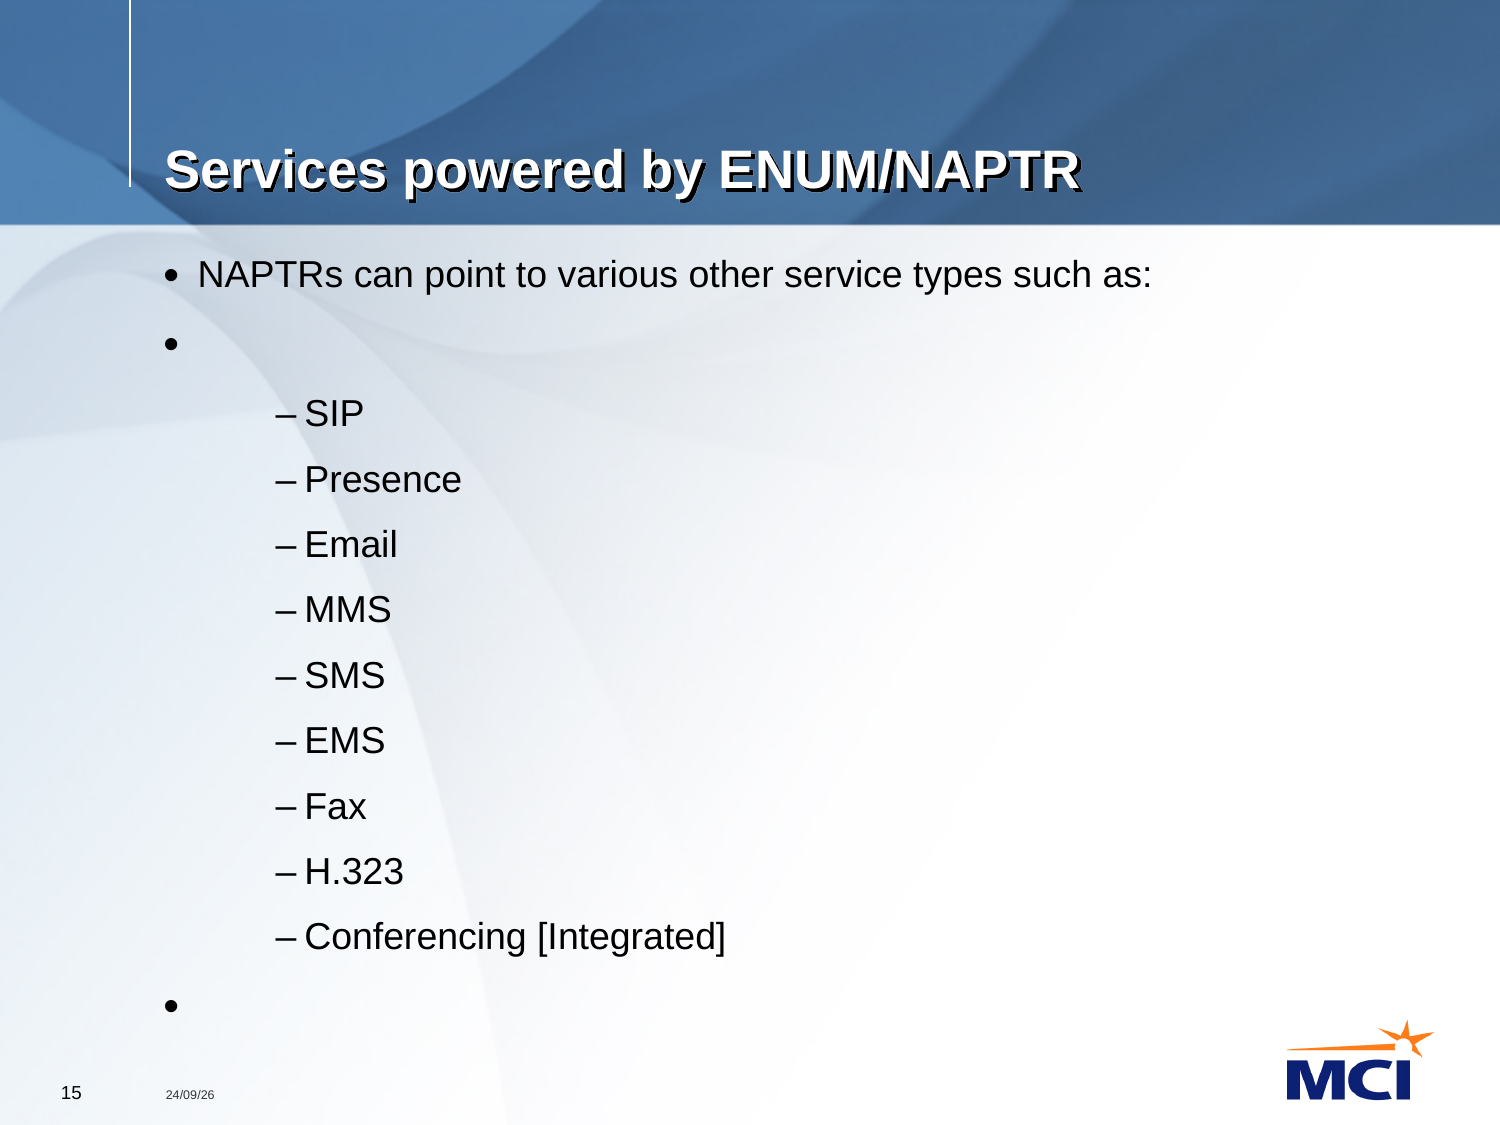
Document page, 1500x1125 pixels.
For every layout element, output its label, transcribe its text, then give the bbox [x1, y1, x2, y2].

list NAPTRs can point to various other service types such as: SIP Presence Email MMS SMS EMS Fax H.323 Conferencing [Integrated] [163, 253, 1422, 1052]
picture [0, 0, 1500, 1125]
title Services powered by ENUM/NAPTR [164, 56, 1425, 201]
